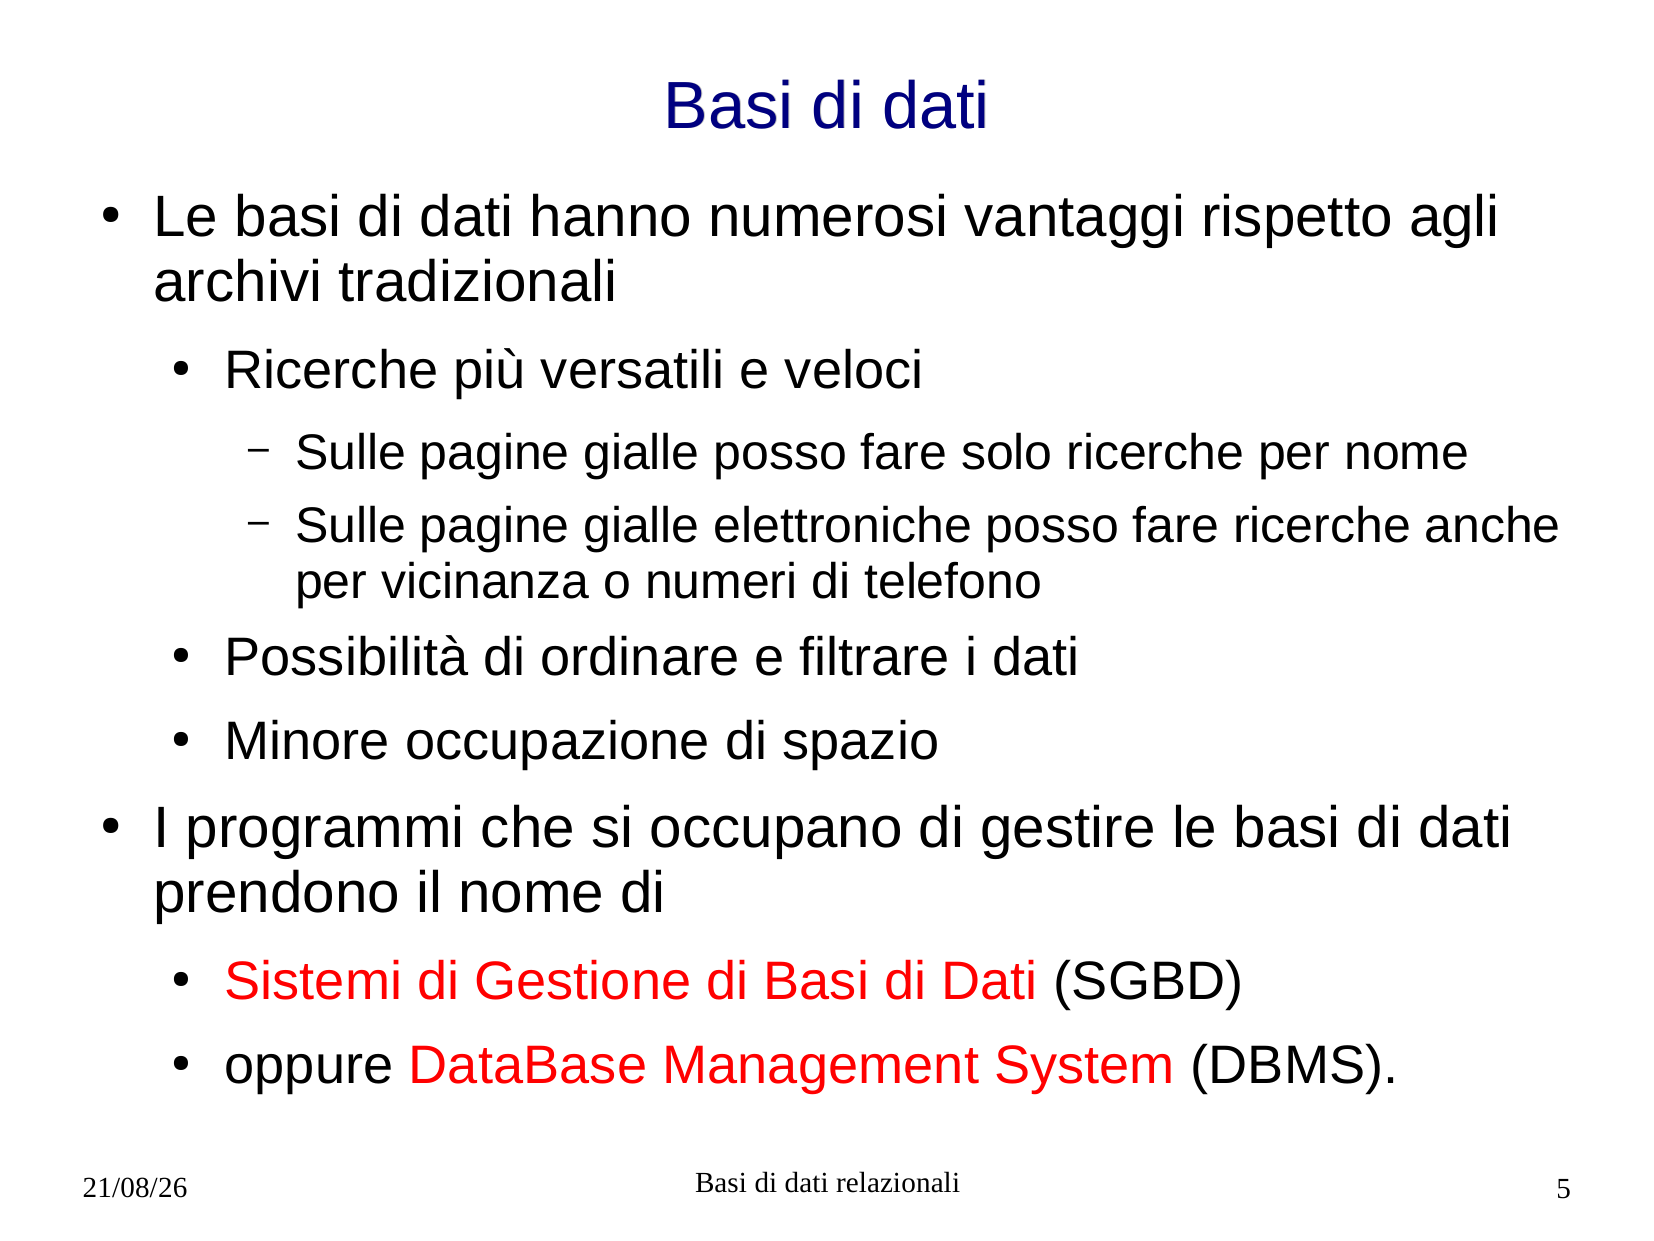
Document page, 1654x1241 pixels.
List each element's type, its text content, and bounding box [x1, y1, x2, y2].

list Le basi di dati hanno numerosi vantaggi rispetto agli archivi tradizionali Ricerche più versatili e veloci Sulle pagine gialle posso fare solo ricerche per nome Sulle pagine gialle elettroniche posso fare ricerche anche per vicinanza o numeri di telefono Possibilità di ordinare e filtrare i dati Minore occupazione di spazio I programmi che si occupano di gestire le basi di dati prendono il nome di Sistemi di Gestione di Basi di Dati (SGBD) oppure DataBase Management System (DBMS). [82, 183, 1571, 1130]
title Basi di dati [82, 49, 1571, 161]
